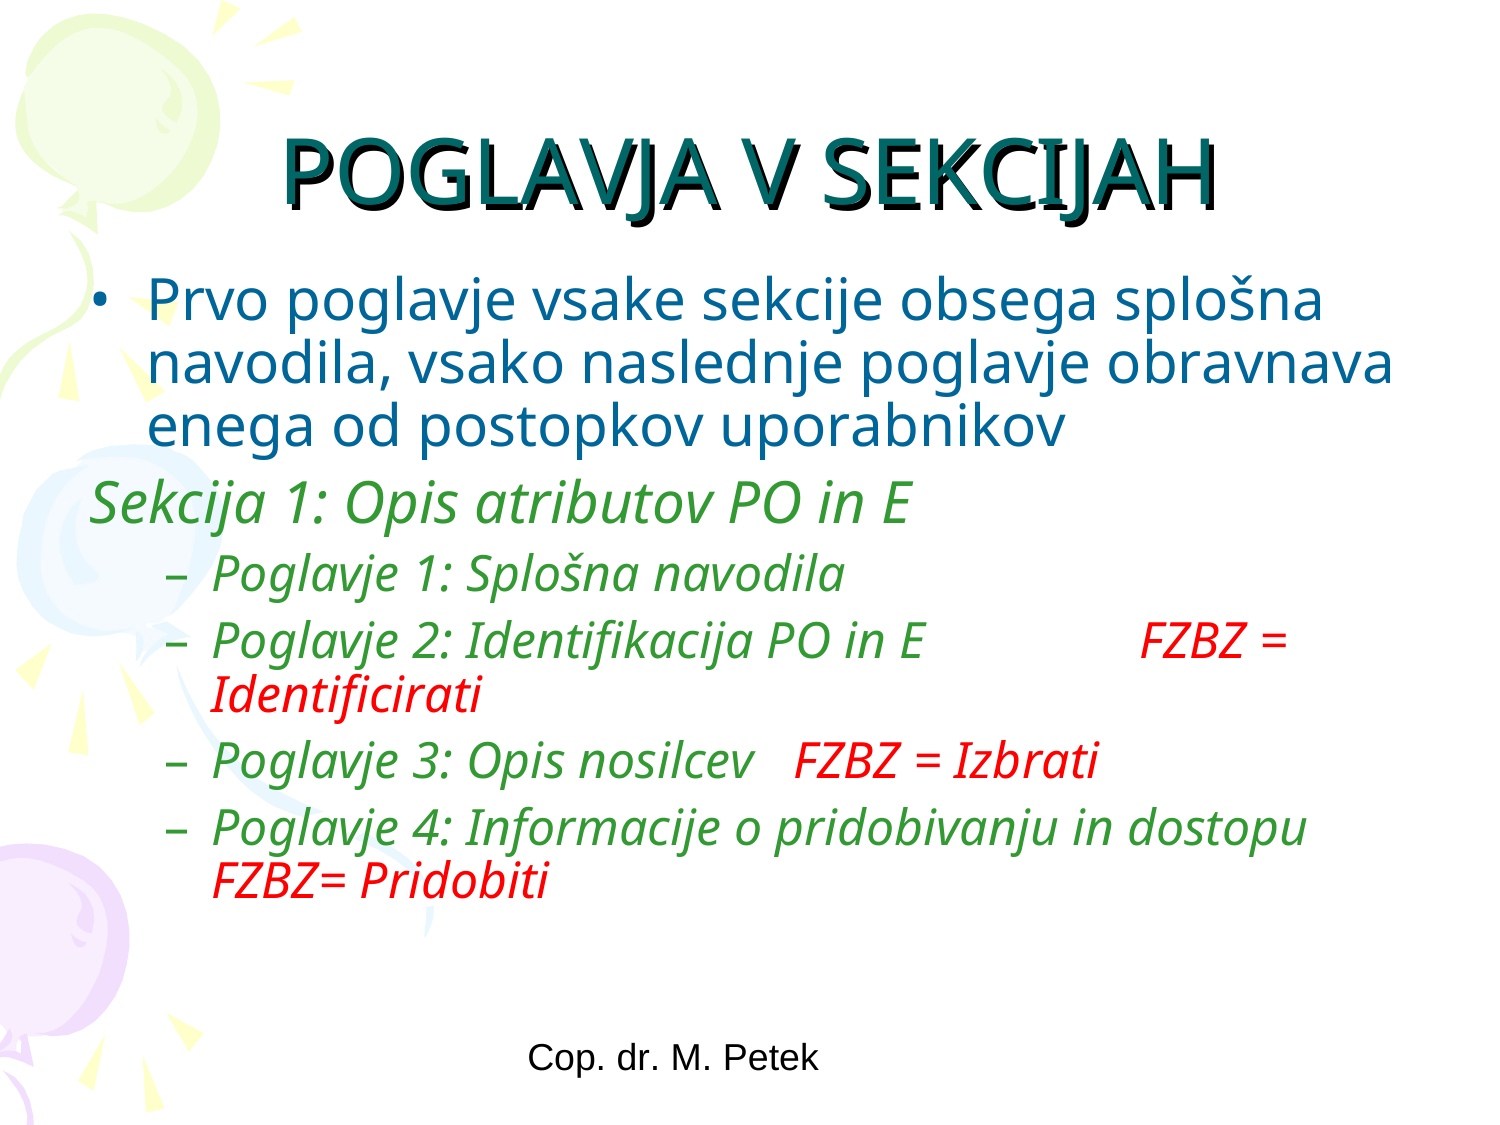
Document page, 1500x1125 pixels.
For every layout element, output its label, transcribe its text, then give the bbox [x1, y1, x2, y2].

list Prvo poglavje vsake sekcije obsega splošna navodila, vsako naslednje poglavje obravnava enega od postopkov uporabnikov Sekcija 1: Opis atributov PO in E Poglavje 1: Splošna navodila Poglavje 2: Identifikacija PO in E FZBZ = Identificirati Poglavje 3: Opis nosilcev FZBZ = Izbrati Poglavje 4: Informacije o pridobivanju in dostopu FZBZ= Pridobiti [75, 262, 1426, 994]
title POGLAVJA V SEKCIJAH [72, 16, 1426, 233]
